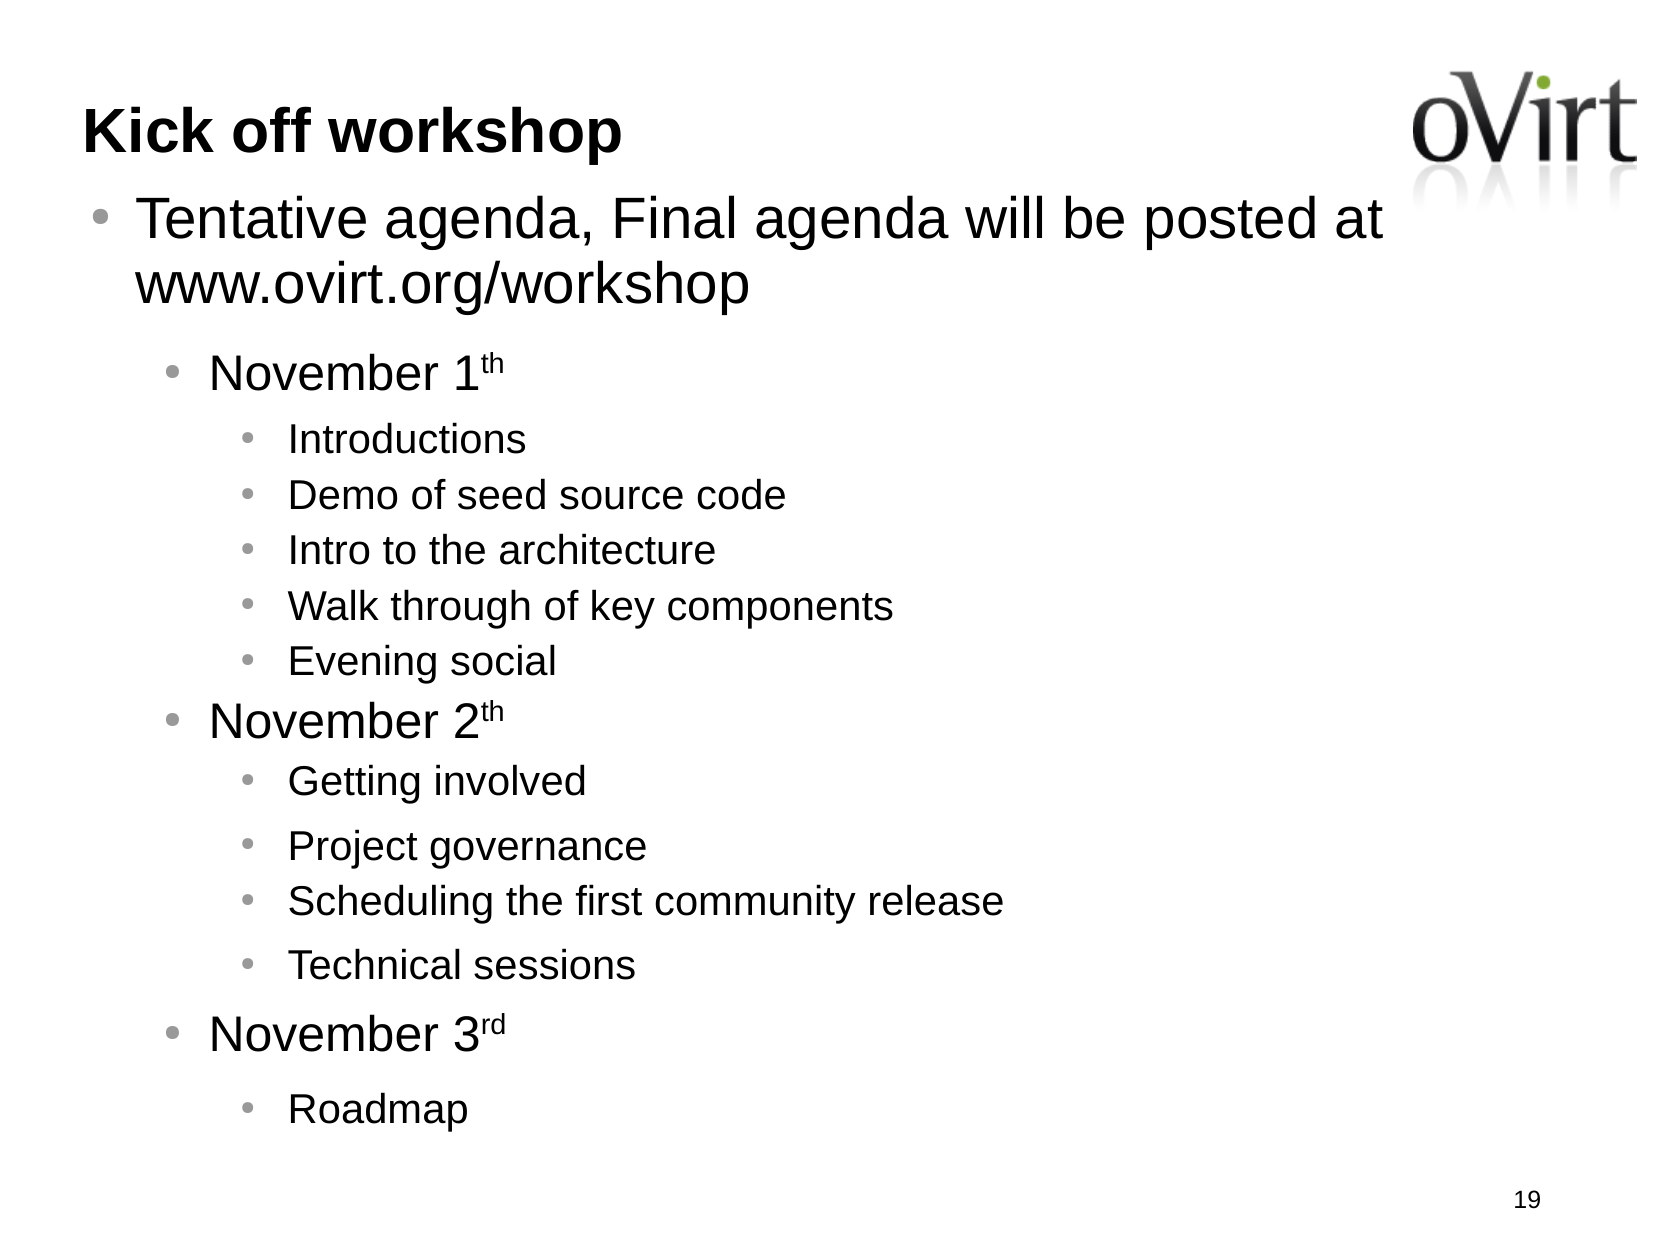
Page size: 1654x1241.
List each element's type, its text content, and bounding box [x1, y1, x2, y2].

picture [1413, 63, 1637, 212]
list Tentative agenda, Final agenda will be posted at www.ovirt.org/workshop November 1th Introductions Demo of seed source code Intro to the architecture Walk through of key components Evening social November 2th Getting involved Project governance Scheduling the first community release Technical sessions November 3rd Roadmap [75, 185, 1564, 1241]
title Kick off workshop [82, 37, 1571, 185]
